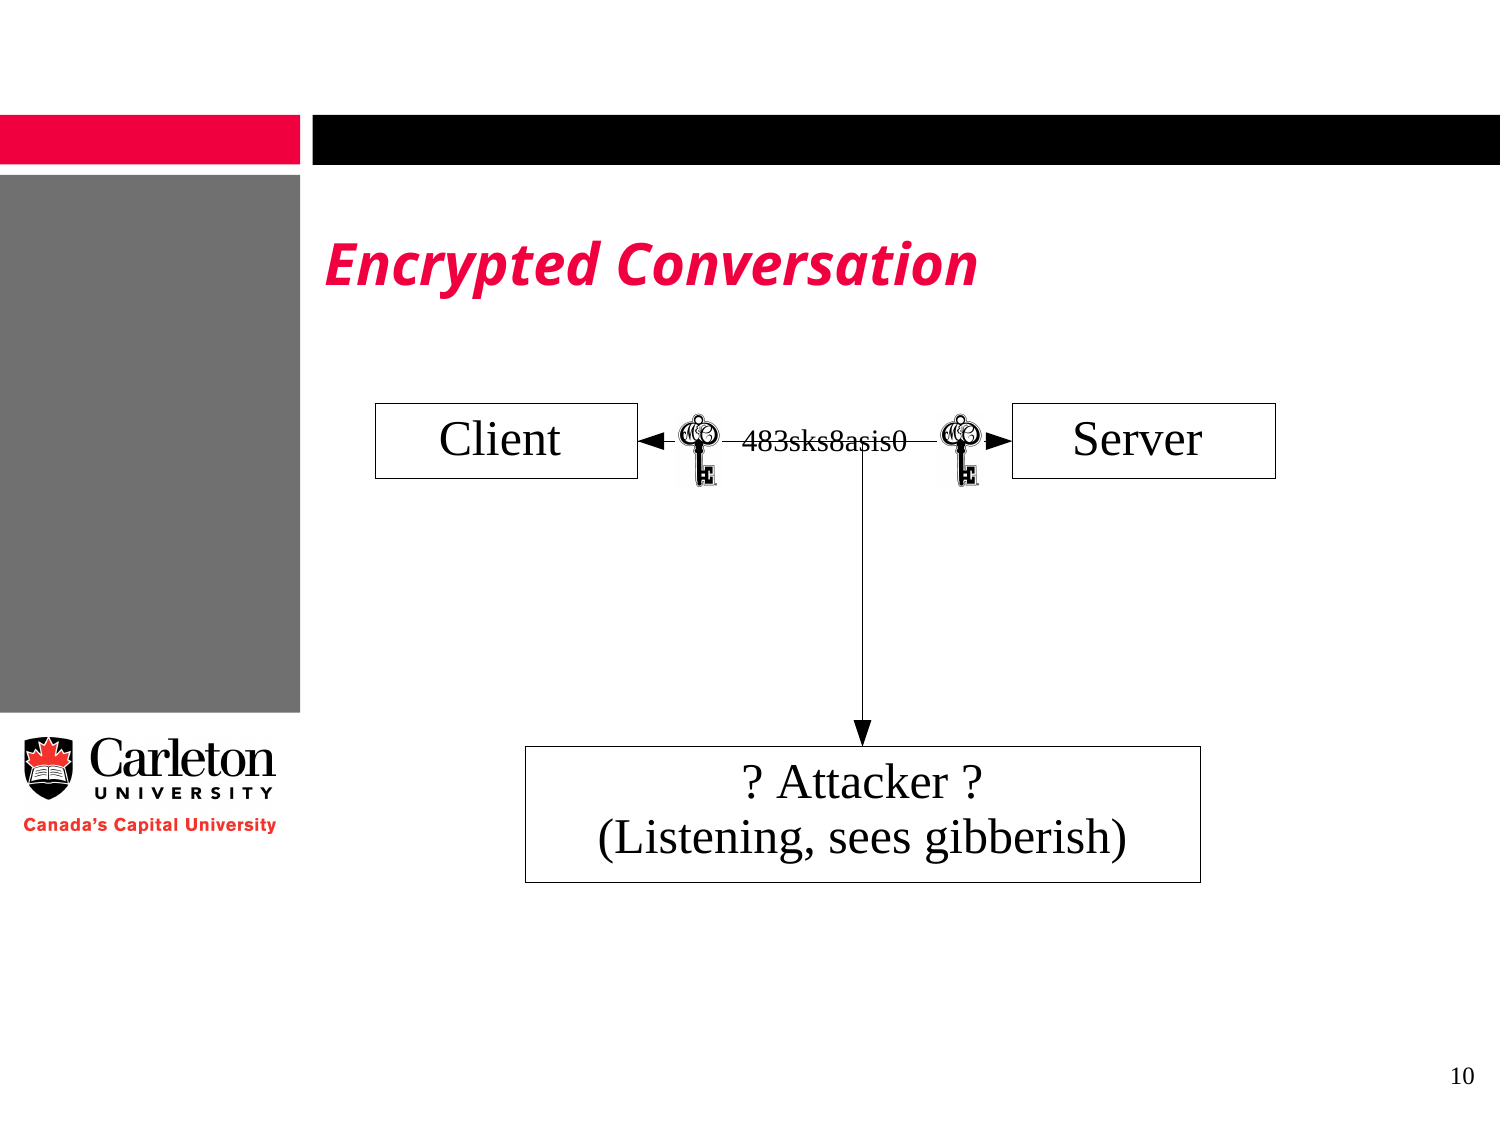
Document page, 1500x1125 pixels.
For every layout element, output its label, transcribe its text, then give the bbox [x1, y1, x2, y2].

text_box ? Attacker ? (Listening, sees gibberish) [525, 746, 1201, 883]
text_box Client [375, 403, 638, 479]
picture [24, 737, 276, 834]
text_box Server [1012, 403, 1276, 479]
title Encrypted Conversation [324, 187, 1450, 338]
picture [675, 412, 722, 488]
picture [937, 412, 984, 488]
